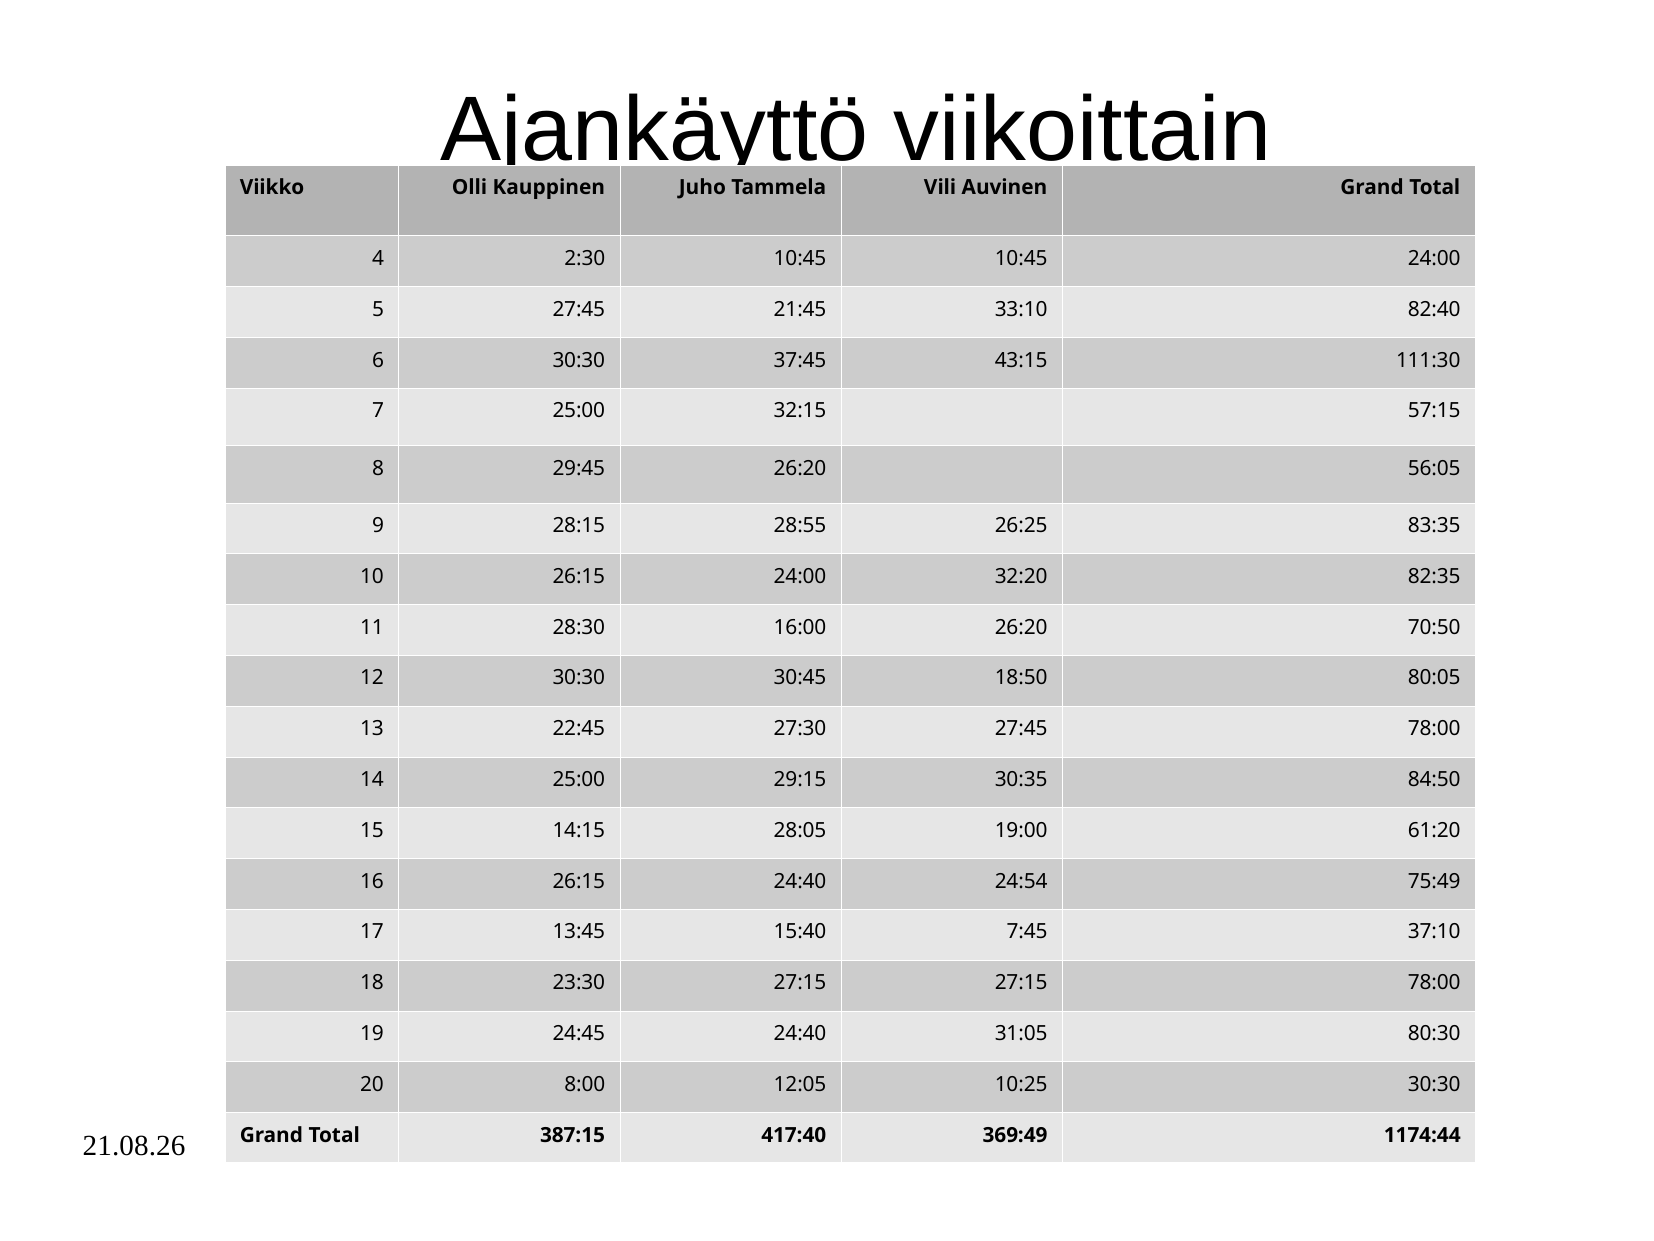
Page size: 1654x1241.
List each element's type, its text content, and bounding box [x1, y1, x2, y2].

table_cell 10:45 [621, 236, 841, 286]
table_cell 56:05 [1063, 446, 1475, 503]
table_cell 24:00 [1063, 236, 1475, 286]
table_cell 11 [226, 605, 398, 655]
table_cell 78:00 [1063, 961, 1475, 1011]
table_cell 7 [226, 389, 398, 445]
table_cell 4 [226, 236, 398, 286]
table_cell 369:49 [842, 1113, 1062, 1162]
table_cell 30:30 [1063, 1062, 1475, 1112]
table_cell 78:00 [1063, 707, 1475, 757]
table_cell 7:45 [842, 910, 1062, 960]
table_cell [842, 389, 1062, 445]
table_cell 14:15 [399, 808, 620, 858]
table_cell 10 [226, 554, 398, 604]
table_cell 22:45 [399, 707, 620, 757]
table_cell 24:00 [621, 554, 841, 604]
table_cell 57:15 [1063, 389, 1475, 445]
table_cell 29:45 [399, 446, 620, 503]
table_cell 20 [226, 1062, 398, 1112]
table_cell 15 [226, 808, 398, 858]
table_cell Grand Total [226, 1113, 398, 1162]
table_cell 12 [226, 656, 398, 706]
table_cell 24:40 [621, 859, 841, 909]
table_cell 27:15 [621, 961, 841, 1011]
table_cell 27:45 [842, 707, 1062, 757]
table_cell 30:30 [399, 656, 620, 706]
table_cell 21:45 [621, 287, 841, 337]
table_cell 15:40 [621, 910, 841, 960]
table_cell 24:54 [842, 859, 1062, 909]
table_cell 43:15 [842, 338, 1062, 388]
table_cell 10:45 [842, 236, 1062, 286]
table_cell 70:50 [1063, 605, 1475, 655]
table_cell 26:15 [399, 859, 620, 909]
table_cell 111:30 [1063, 338, 1475, 388]
table_cell 37:10 [1063, 910, 1475, 960]
table_header Vili Auvinen [842, 166, 1062, 235]
table_cell 33:10 [842, 287, 1062, 337]
table_cell 8 [226, 446, 398, 503]
table_cell 61:20 [1063, 808, 1475, 858]
table_cell 30:45 [621, 656, 841, 706]
table_cell 417:40 [621, 1113, 841, 1162]
table_cell 80:05 [1063, 656, 1475, 706]
table_cell 18:50 [842, 656, 1062, 706]
table_cell 9 [226, 504, 398, 553]
table_cell 19 [226, 1012, 398, 1061]
table_cell 17 [226, 910, 398, 960]
table_header Grand Total [1063, 166, 1475, 235]
table_cell 24:45 [399, 1012, 620, 1061]
table_cell 27:30 [621, 707, 841, 757]
table_cell 82:40 [1063, 287, 1475, 337]
table_cell 27:45 [399, 287, 620, 337]
table_cell 37:45 [621, 338, 841, 388]
table_cell 14 [226, 758, 398, 807]
table_cell 8:00 [399, 1062, 620, 1112]
table_cell 25:00 [399, 758, 620, 807]
table_cell 12:05 [621, 1062, 841, 1112]
table_header Juho Tammela [621, 166, 841, 235]
table_cell 13:45 [399, 910, 620, 960]
title Ajankäyttö viikoittain [112, 32, 1601, 226]
table_cell [842, 446, 1062, 503]
table_cell 23:30 [399, 961, 620, 1011]
table_cell 19:00 [842, 808, 1062, 858]
table_cell 26:20 [621, 446, 841, 503]
table_cell 387:15 [399, 1113, 620, 1162]
table_cell 5 [226, 287, 398, 337]
table_cell 75:49 [1063, 859, 1475, 909]
table_cell 16 [226, 859, 398, 909]
table_cell 25:00 [399, 389, 620, 445]
table_cell 13 [226, 707, 398, 757]
table_header Olli Kauppinen [399, 166, 620, 235]
table_cell 32:15 [621, 389, 841, 445]
table_cell 30:35 [842, 758, 1062, 807]
table_cell 32:20 [842, 554, 1062, 604]
table_header Viikko [226, 166, 398, 235]
table_cell 1174:44 [1063, 1113, 1475, 1162]
table_cell 26:25 [842, 504, 1062, 553]
table_cell 2:30 [399, 236, 620, 286]
table_cell 29:15 [621, 758, 841, 807]
table_cell 30:30 [399, 338, 620, 388]
table_cell 28:30 [399, 605, 620, 655]
table_cell 27:15 [842, 961, 1062, 1011]
table_cell 84:50 [1063, 758, 1475, 807]
table_cell 26:15 [399, 554, 620, 604]
table_cell 18 [226, 961, 398, 1011]
table_cell 10:25 [842, 1062, 1062, 1112]
table_cell 24:40 [621, 1012, 841, 1061]
table_cell 82:35 [1063, 554, 1475, 604]
table_cell 83:35 [1063, 504, 1475, 553]
table_cell 28:15 [399, 504, 620, 553]
table_cell 80:30 [1063, 1012, 1475, 1061]
table_cell 26:20 [842, 605, 1062, 655]
table_cell 31:05 [842, 1012, 1062, 1061]
table_cell 28:05 [621, 808, 841, 858]
table_cell 6 [226, 338, 398, 388]
table_cell 28:55 [621, 504, 841, 553]
table_cell 16:00 [621, 605, 841, 655]
